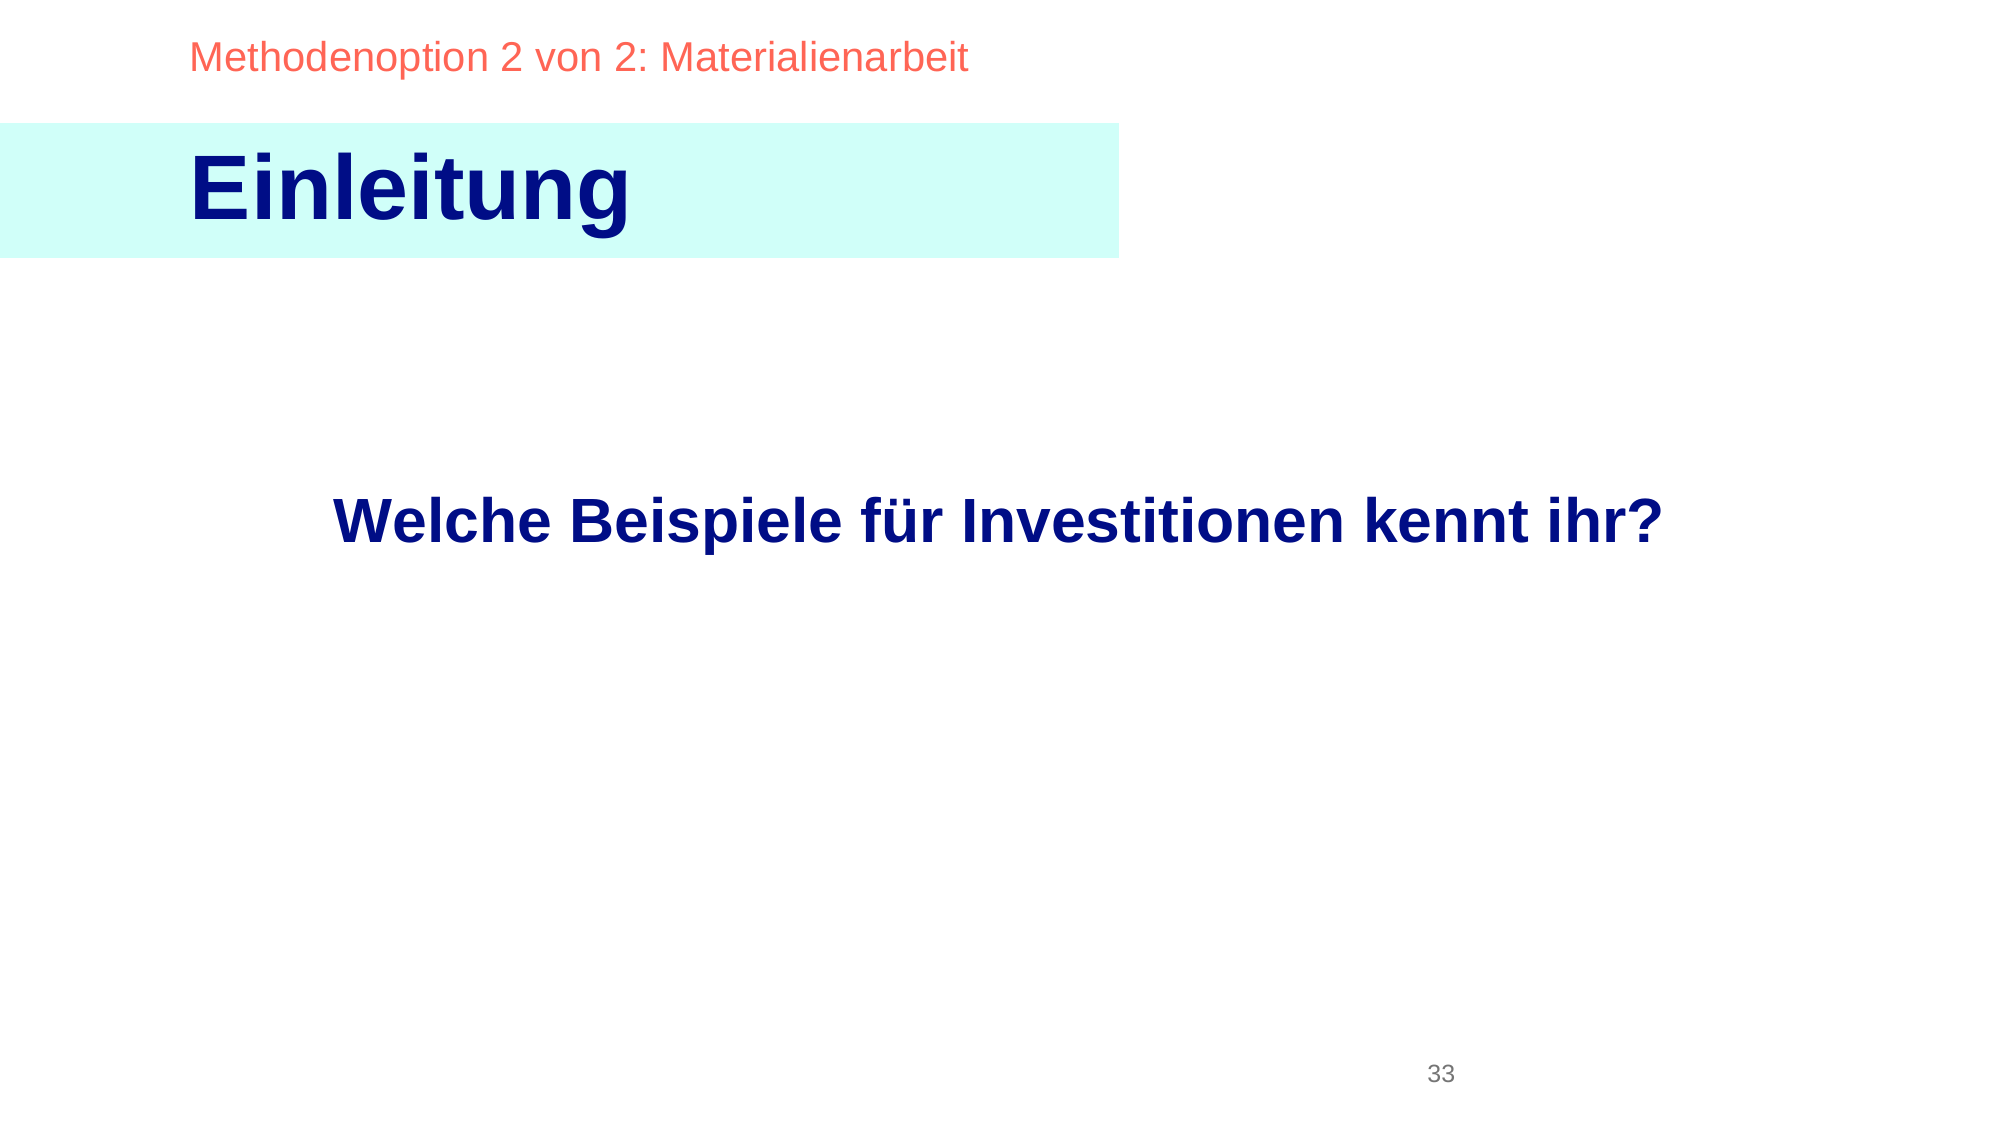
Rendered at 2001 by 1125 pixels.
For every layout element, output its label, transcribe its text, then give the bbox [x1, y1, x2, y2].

list Welche Beispiele für Investitionen kennt ihr? [137, 481, 1863, 725]
list Methodenoption 2 von 2: Materialienarbeit [137, 27, 1119, 107]
list Einleitung [137, 129, 1093, 258]
